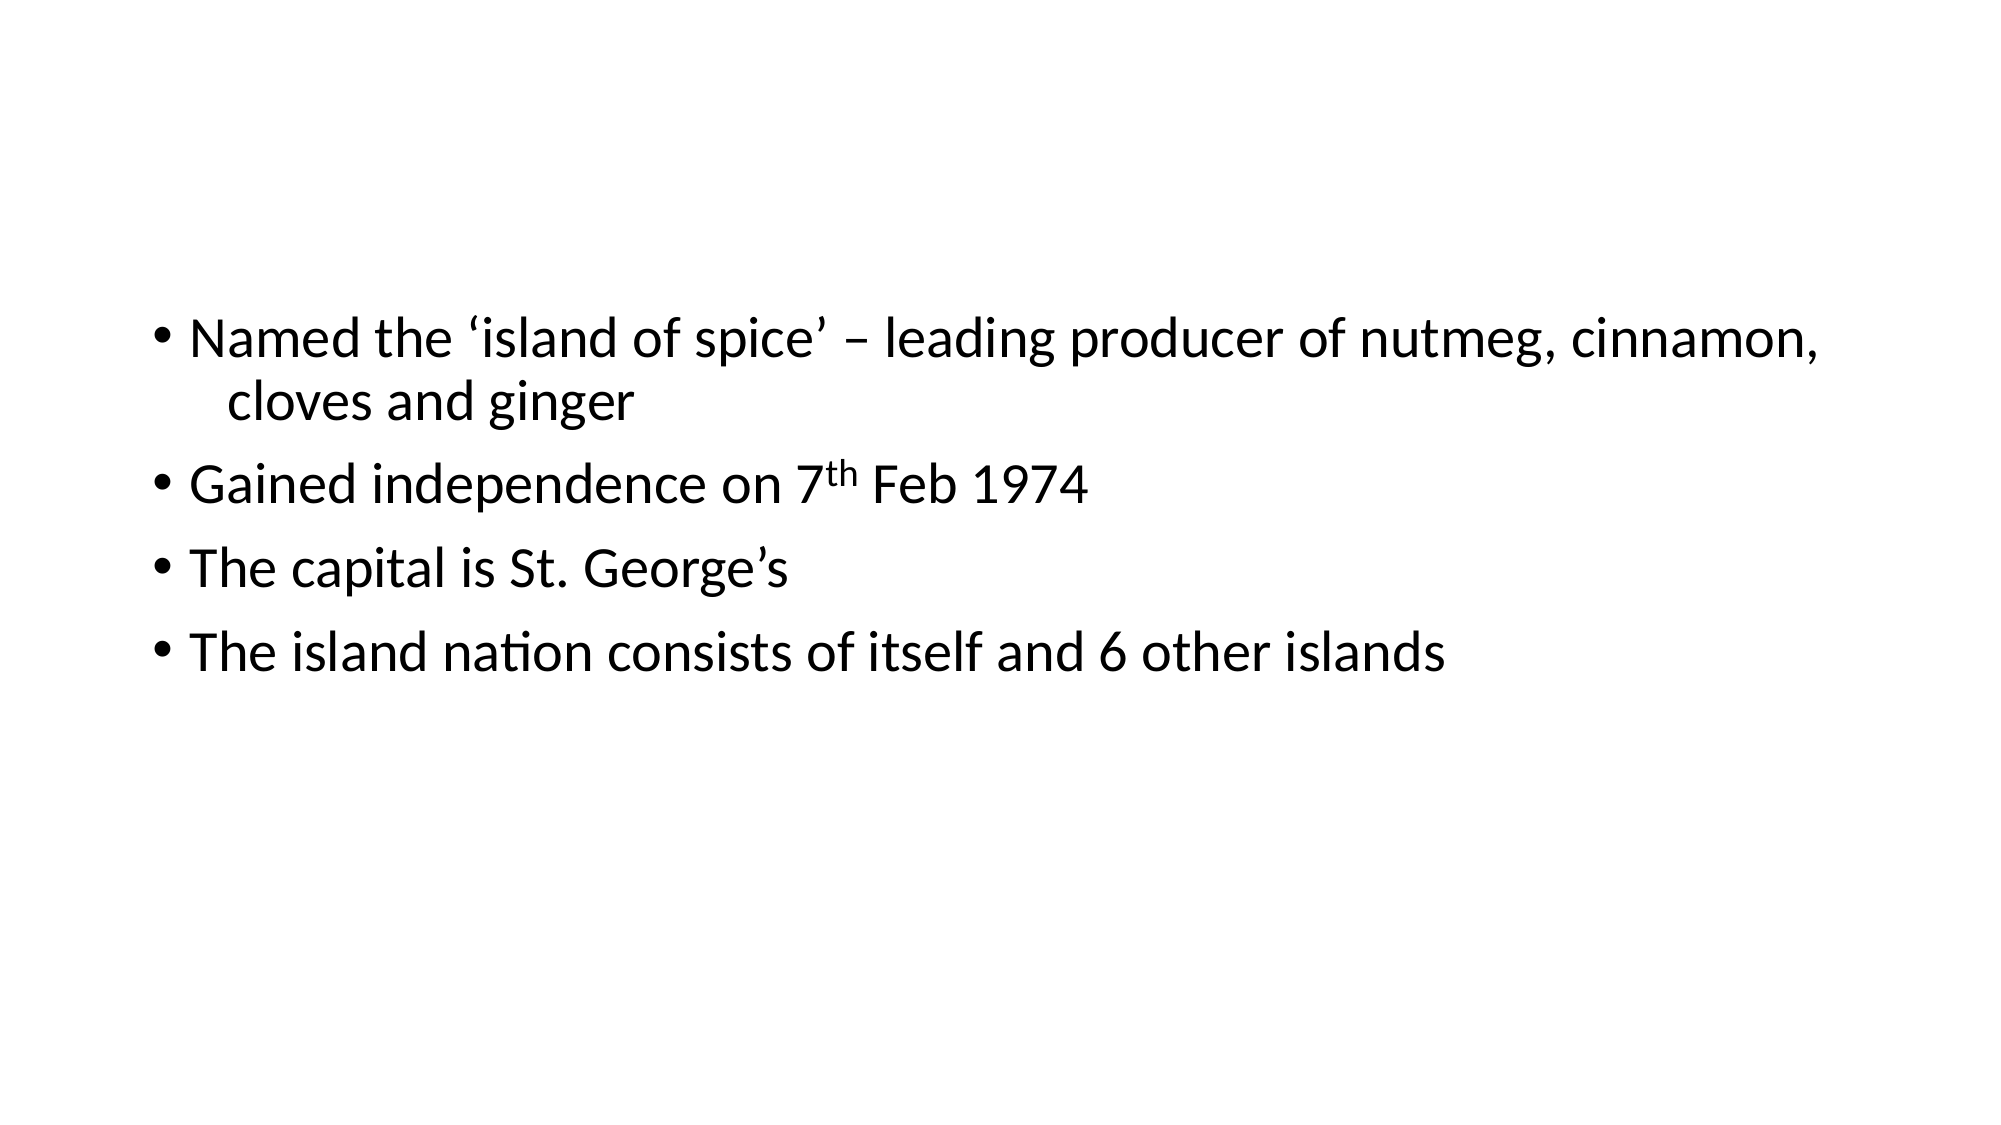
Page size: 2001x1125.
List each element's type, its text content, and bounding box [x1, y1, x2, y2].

list Named the ‘island of spice’ – leading producer of nutmeg, cinnamon, cloves and ginger Gained independence on 7th Feb 1974 The capital is St. George’s The island nation consists of itself and 6 other islands [137, 299, 1863, 1014]
